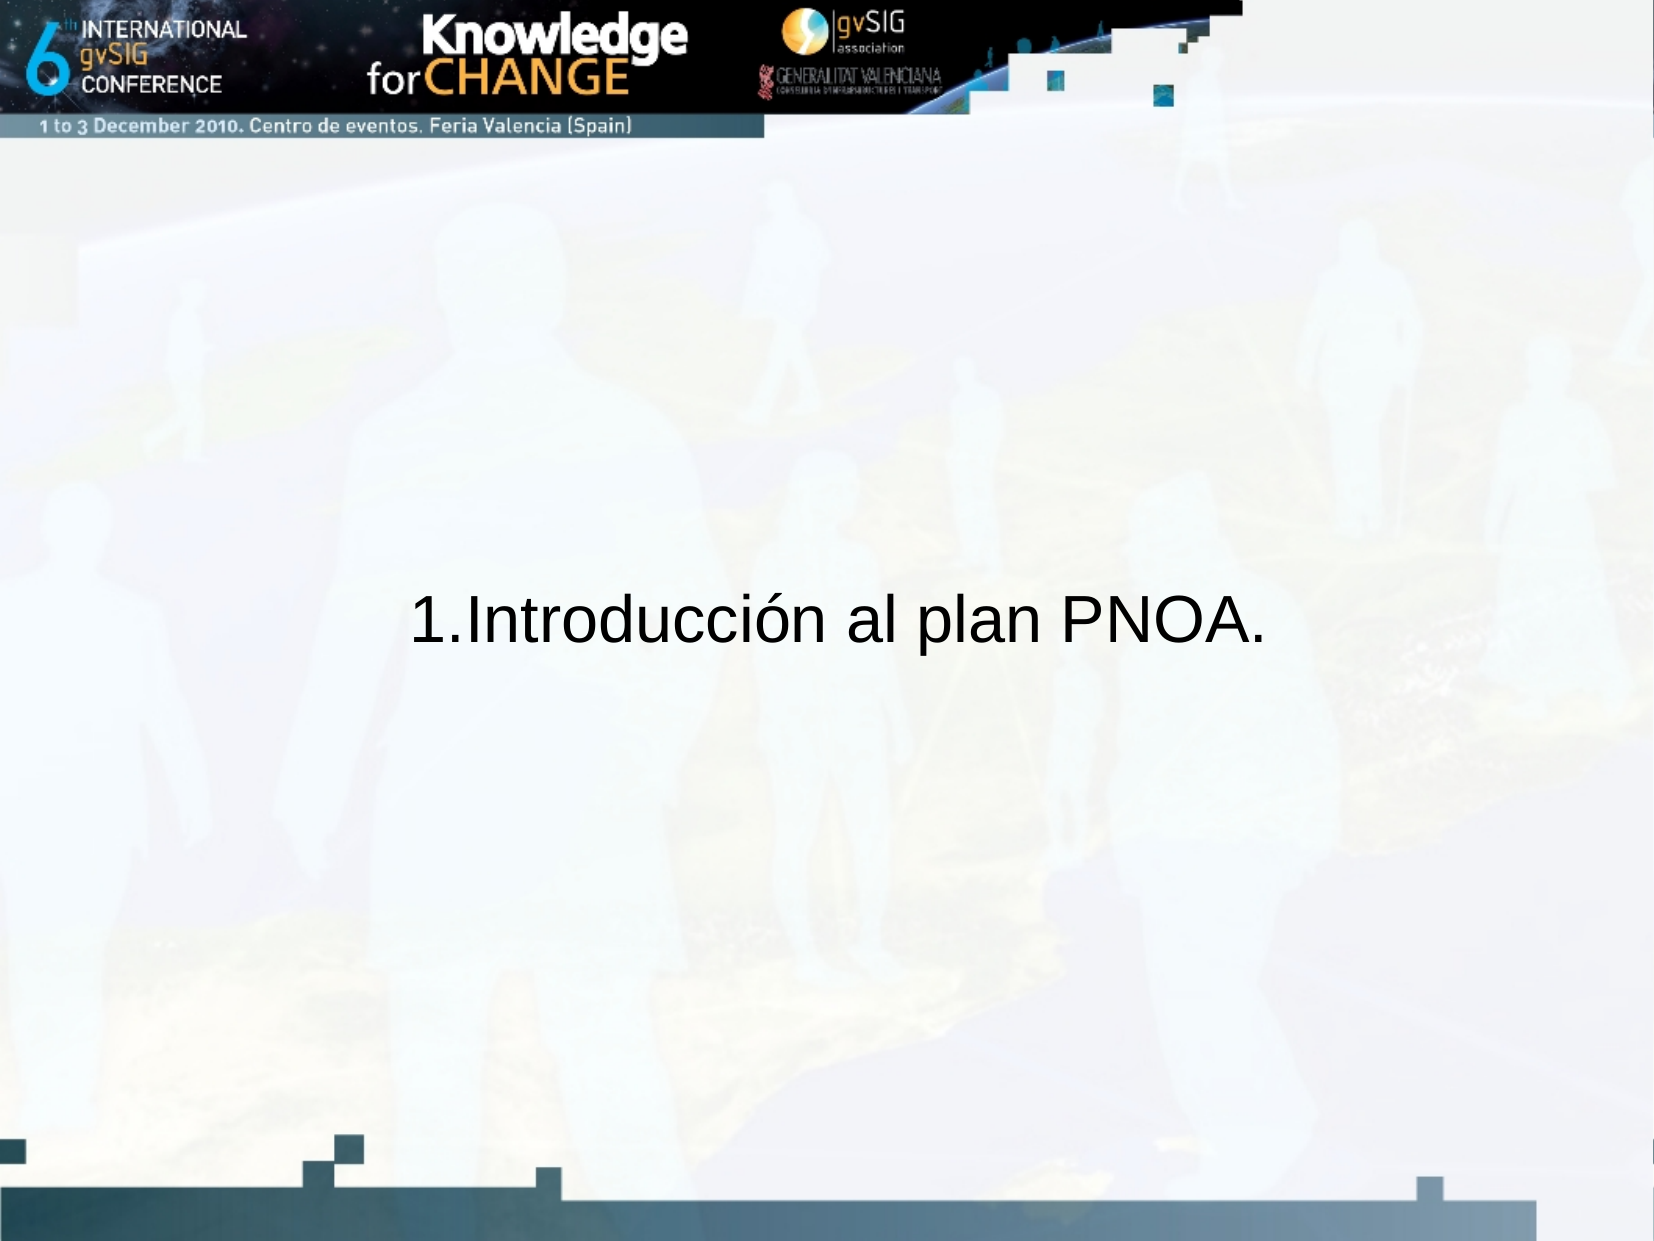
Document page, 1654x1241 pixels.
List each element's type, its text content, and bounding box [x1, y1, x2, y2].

picture [0, 0, 1654, 1241]
text_box 1.Introducción al plan PNOA. [355, 581, 1299, 657]
